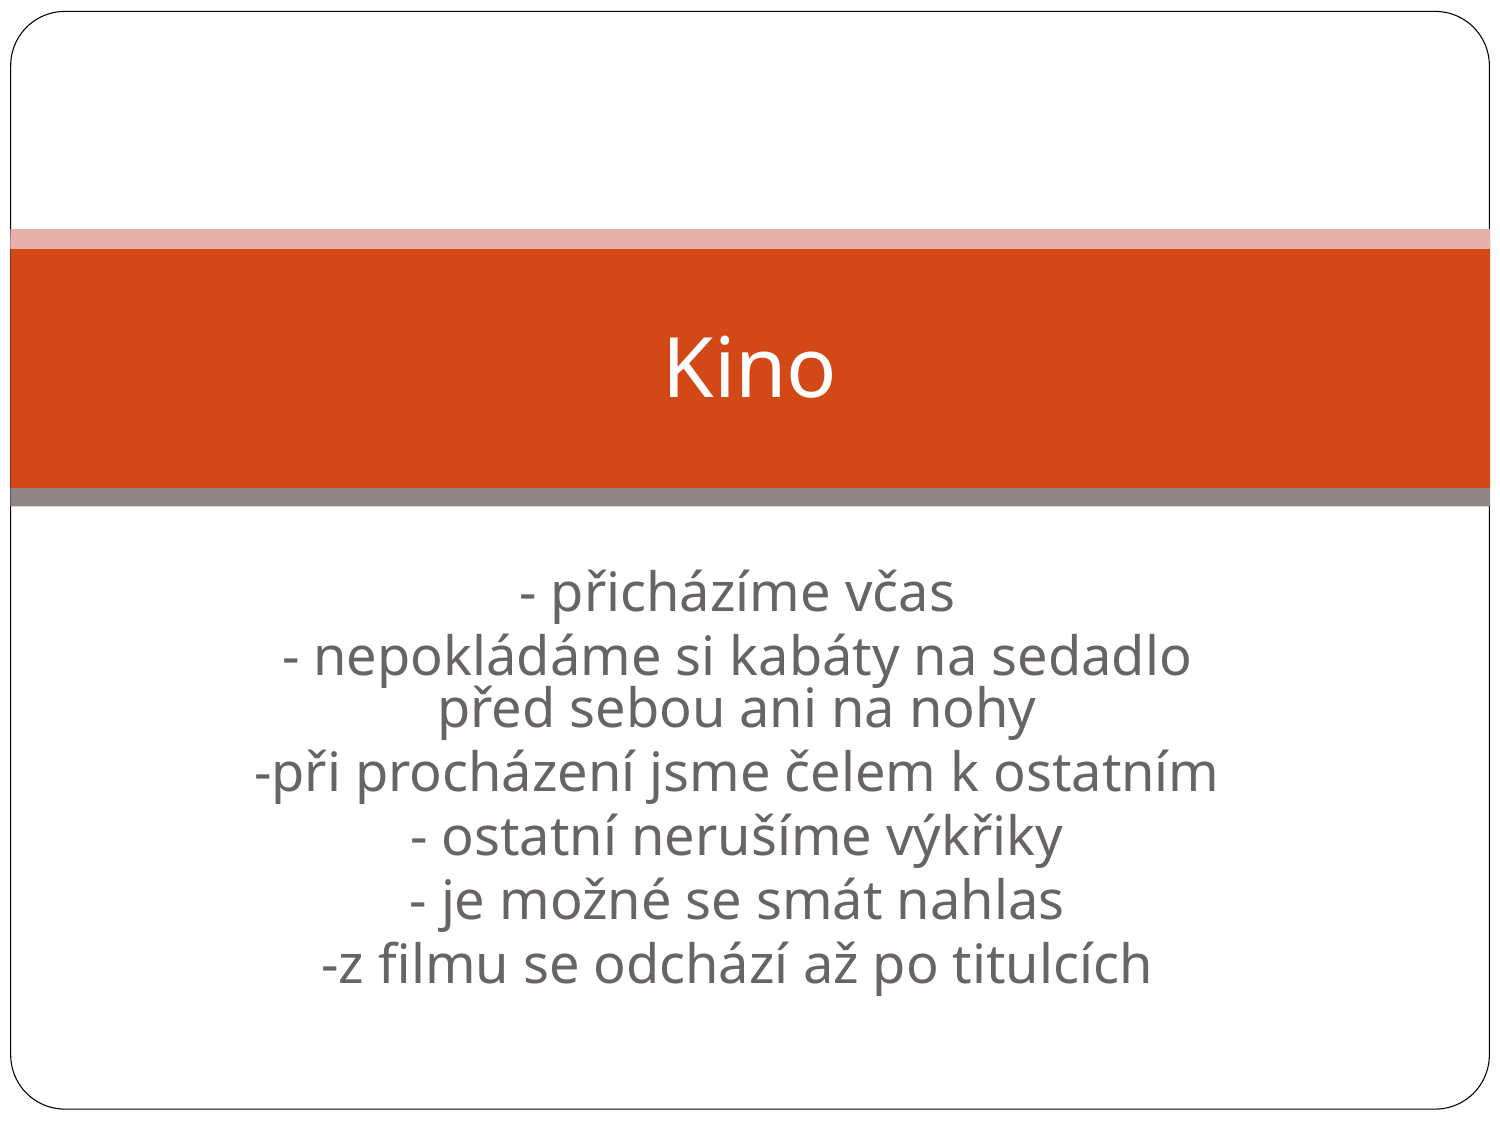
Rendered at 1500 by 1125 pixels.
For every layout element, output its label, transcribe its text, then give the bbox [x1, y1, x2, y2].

title Kino [75, 247, 1426, 489]
text_box - přicházíme včas - nepokládáme si kabáty na sedadlo před sebou ani na nohy -při procházení jsme čelem k ostatním - ostatní nerušíme výkřiky - je možné se smát nahlas -z filmu se odchází až po titulcích [212, 562, 1263, 1125]
